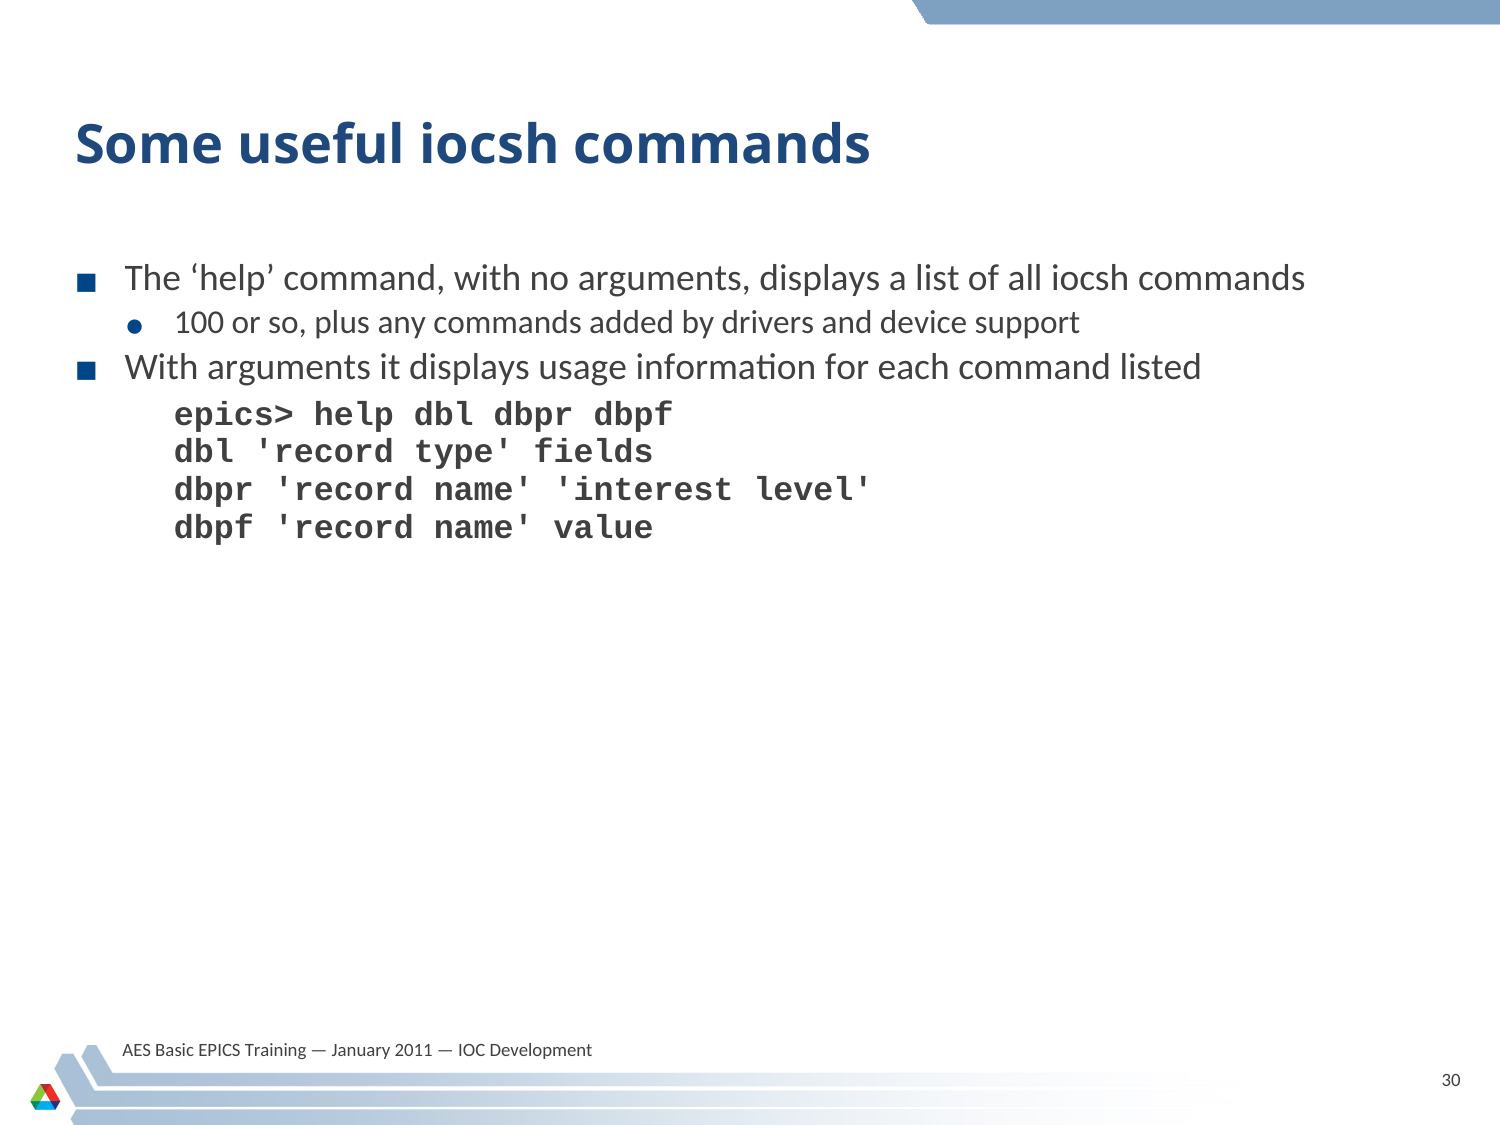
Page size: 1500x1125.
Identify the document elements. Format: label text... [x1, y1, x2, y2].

list The ‘help’ command, with no arguments, displays a list of all iocsh commands 100 or so, plus any commands added by drivers and device support With arguments it displays usage information for each command listed epics> help dbl dbpr dbpf dbl 'record type' fields dbpr 'record name' 'interest level' dbpf 'record name' value [75, 262, 1426, 653]
picture [0, 0, 1500, 26]
picture [0, 1037, 1500, 1125]
title Some useful iocsh commands [75, 111, 1426, 175]
